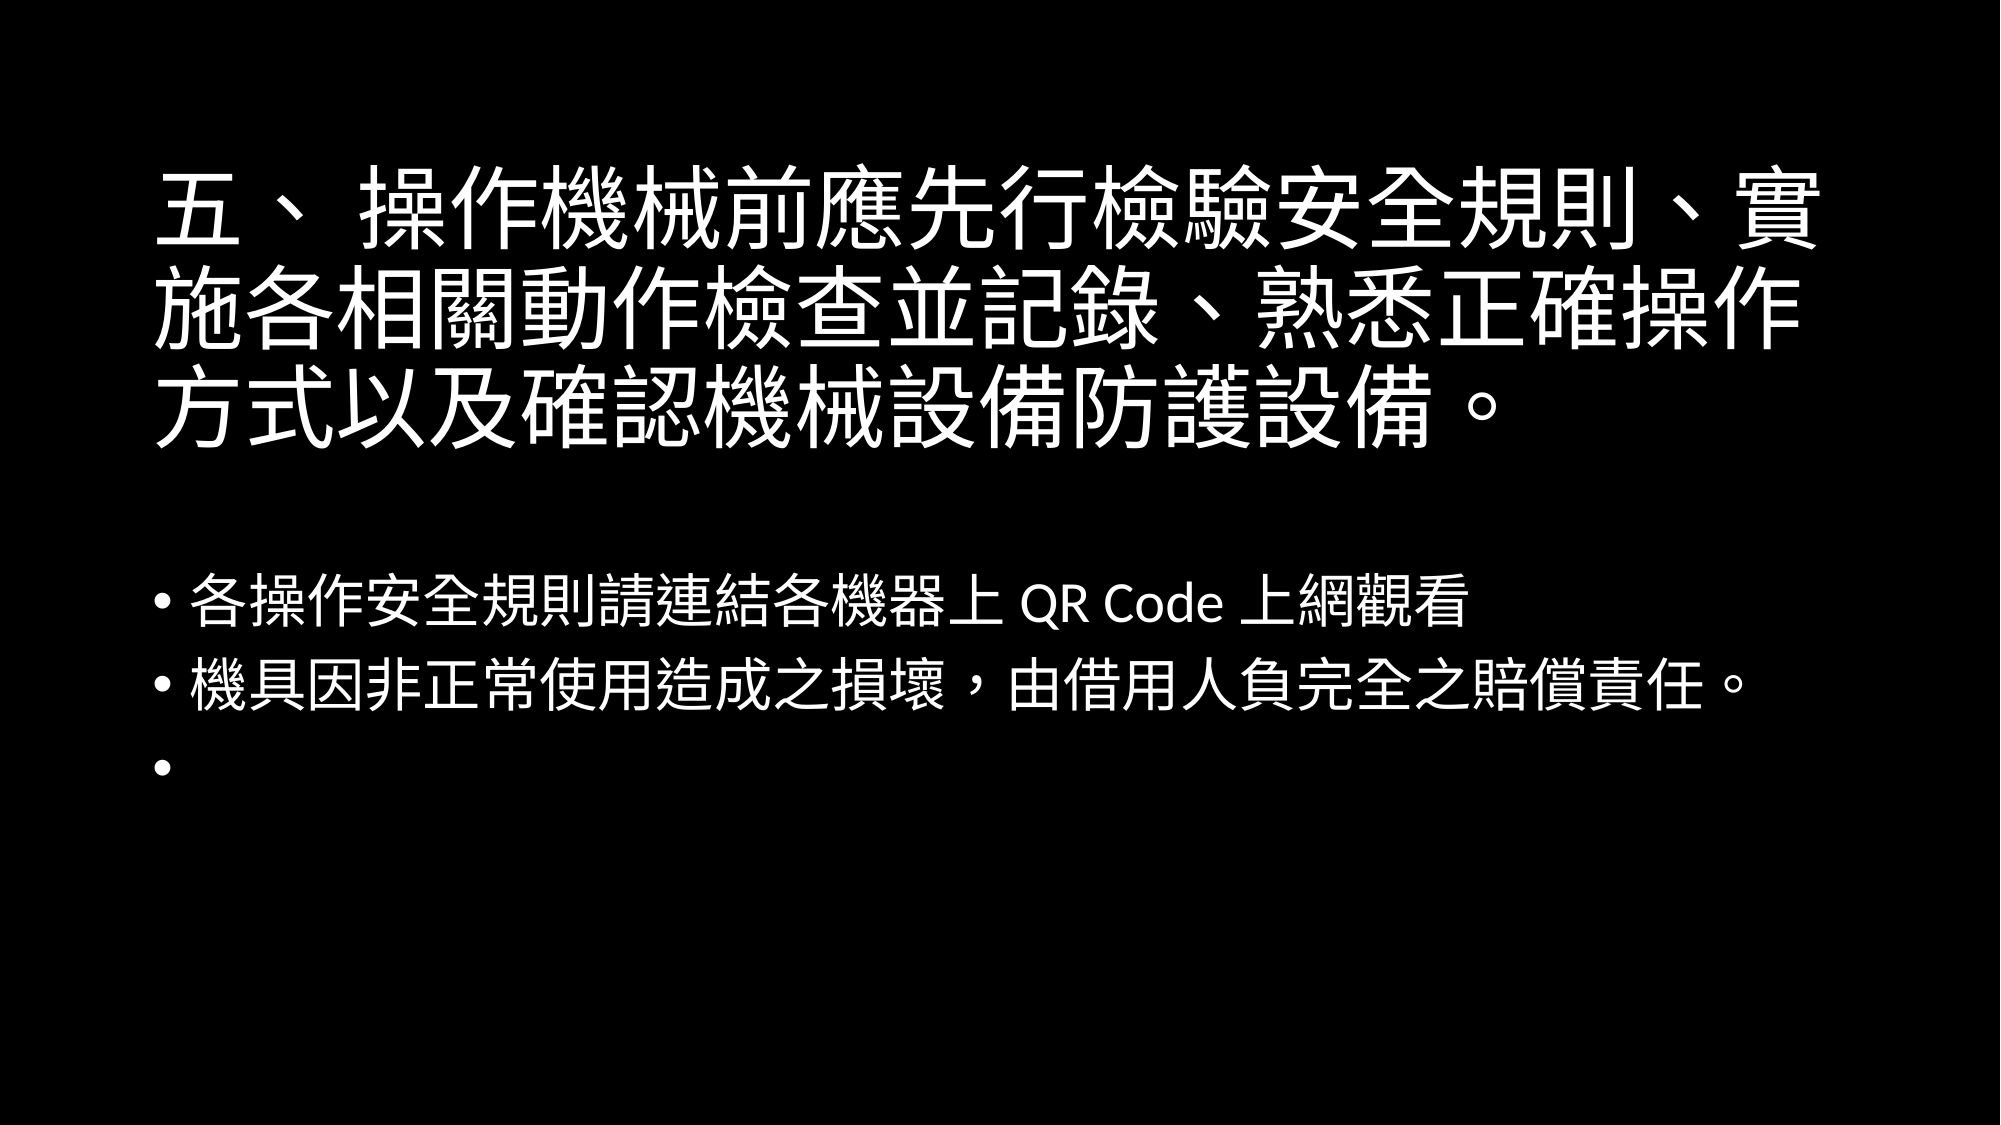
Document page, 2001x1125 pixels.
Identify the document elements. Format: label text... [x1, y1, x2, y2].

title 五、 操作機械前應先行檢驗安全規則、實施各相關動作檢查並記錄、熟悉正確操作方式以及確認機械設備防護設備。 [137, 59, 1863, 564]
list 各操作安全規則請連結各機器上QR Code上網觀看 機具因非正常使用造成之損壞，由借用人負完全之賠償責任。 [137, 564, 1863, 1014]
